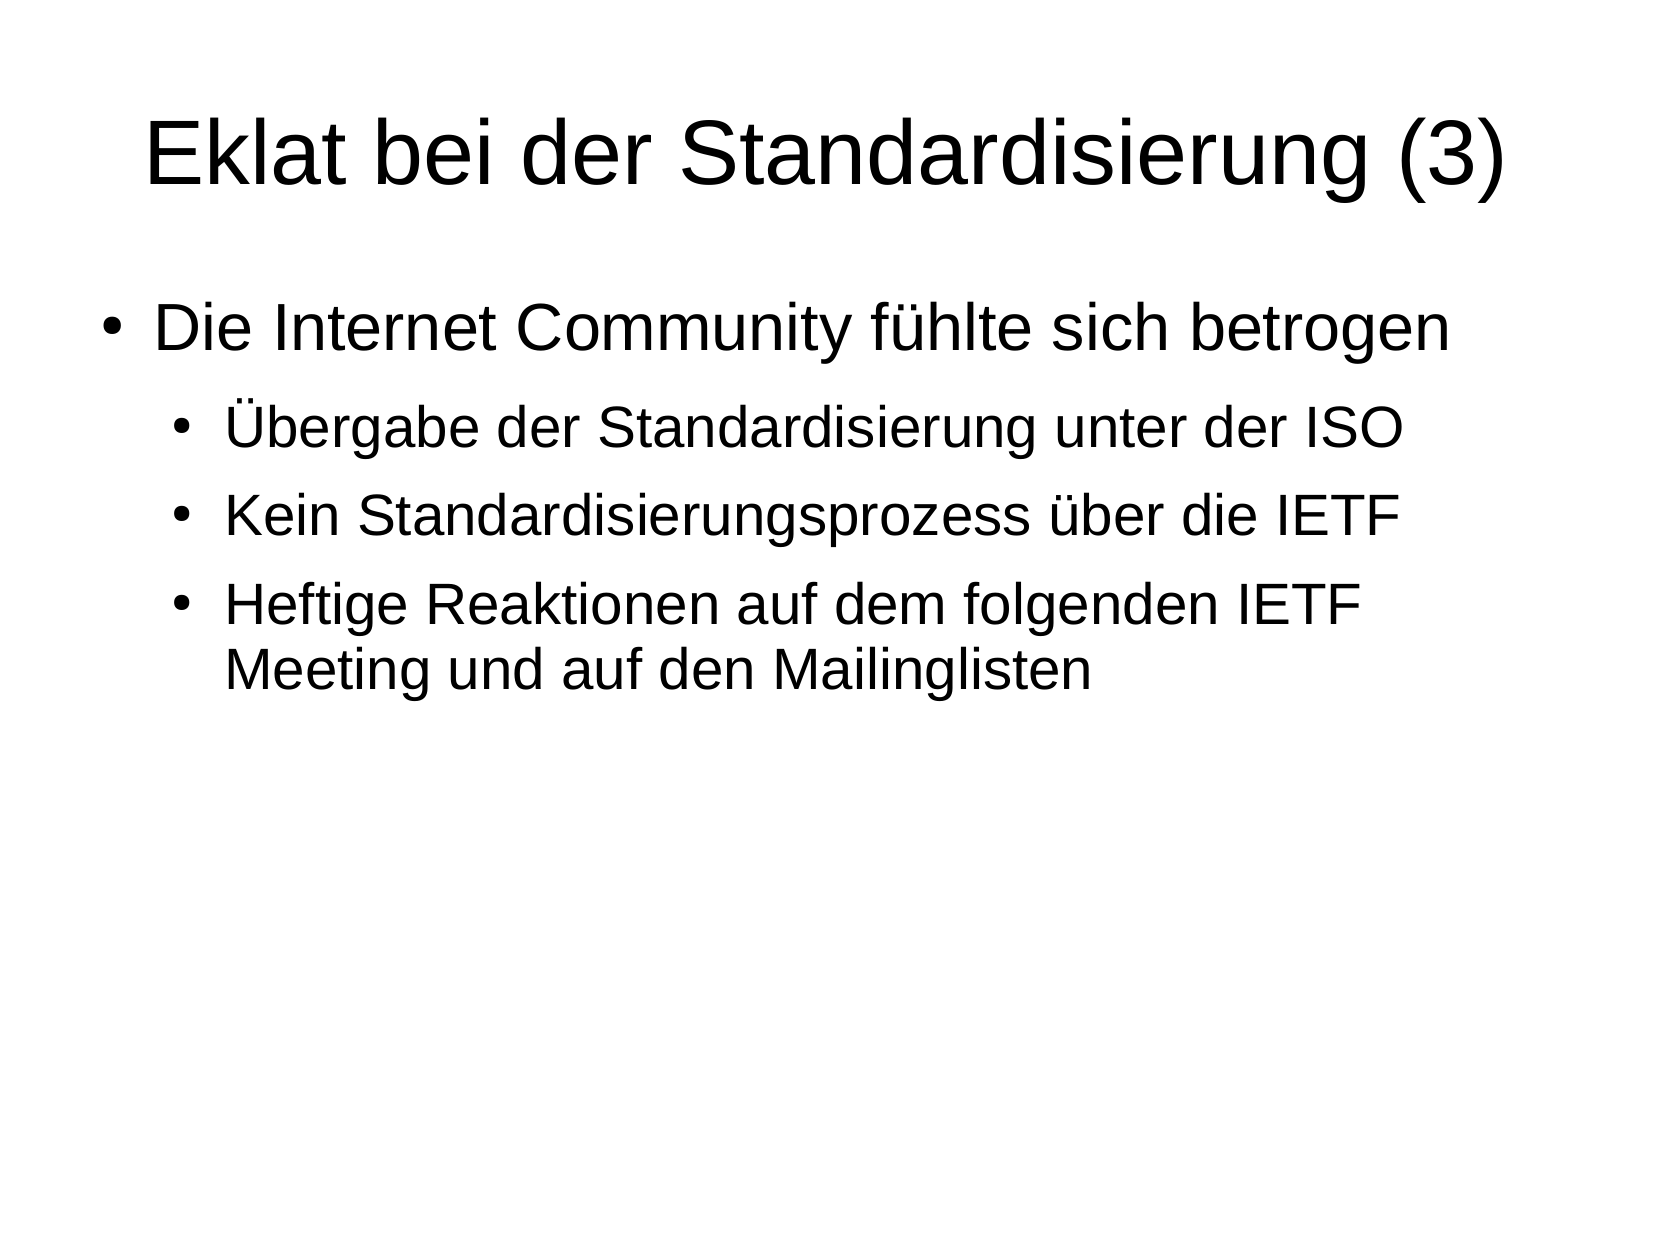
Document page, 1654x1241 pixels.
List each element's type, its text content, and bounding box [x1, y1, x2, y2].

list Die Internet Community fühlte sich betrogen Übergabe der Standardisierung unter der ISO Kein Standardisierungsprozess über die IETF Heftige Reaktionen auf dem folgenden IETF Meeting und auf den Mailinglisten [82, 290, 1571, 1109]
title Eklat bei der Standardisierung (3) [82, 49, 1571, 257]
